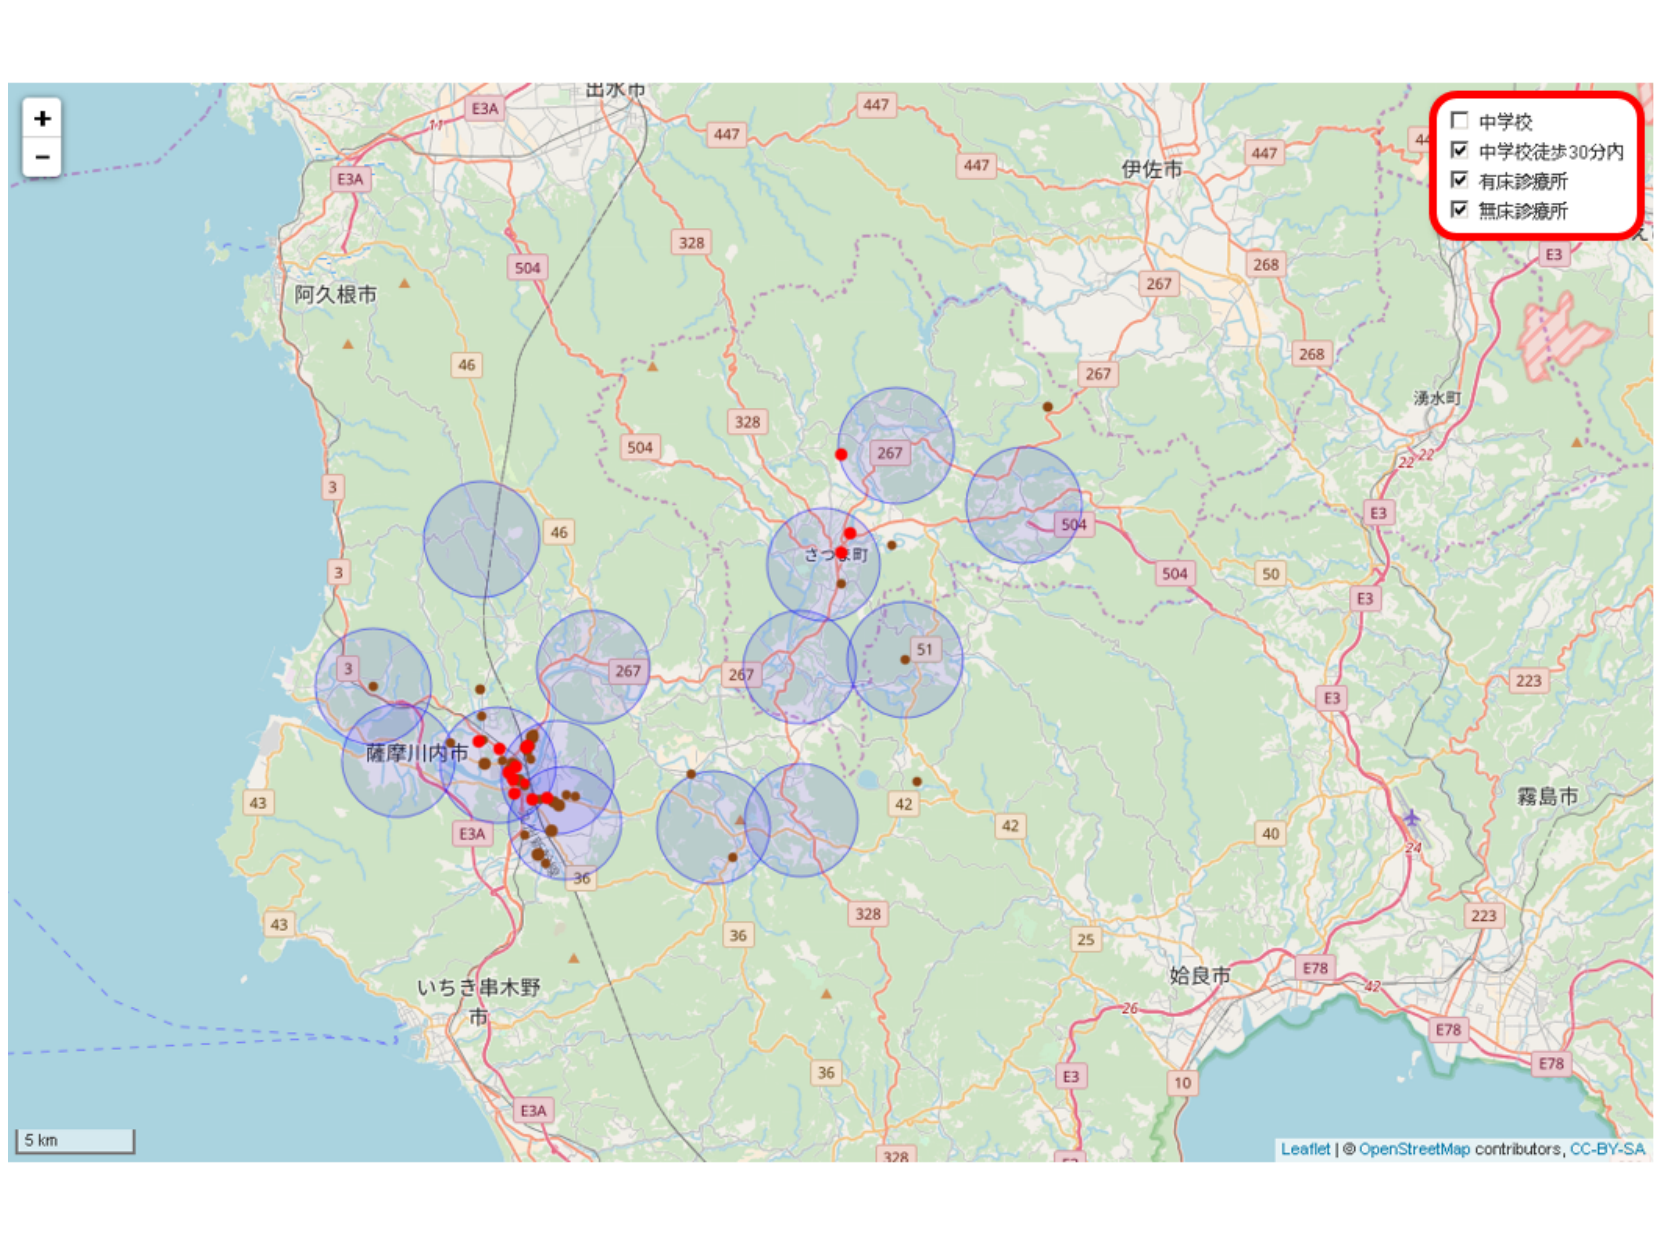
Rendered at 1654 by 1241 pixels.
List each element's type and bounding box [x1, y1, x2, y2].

picture [8, 80, 1654, 1164]
